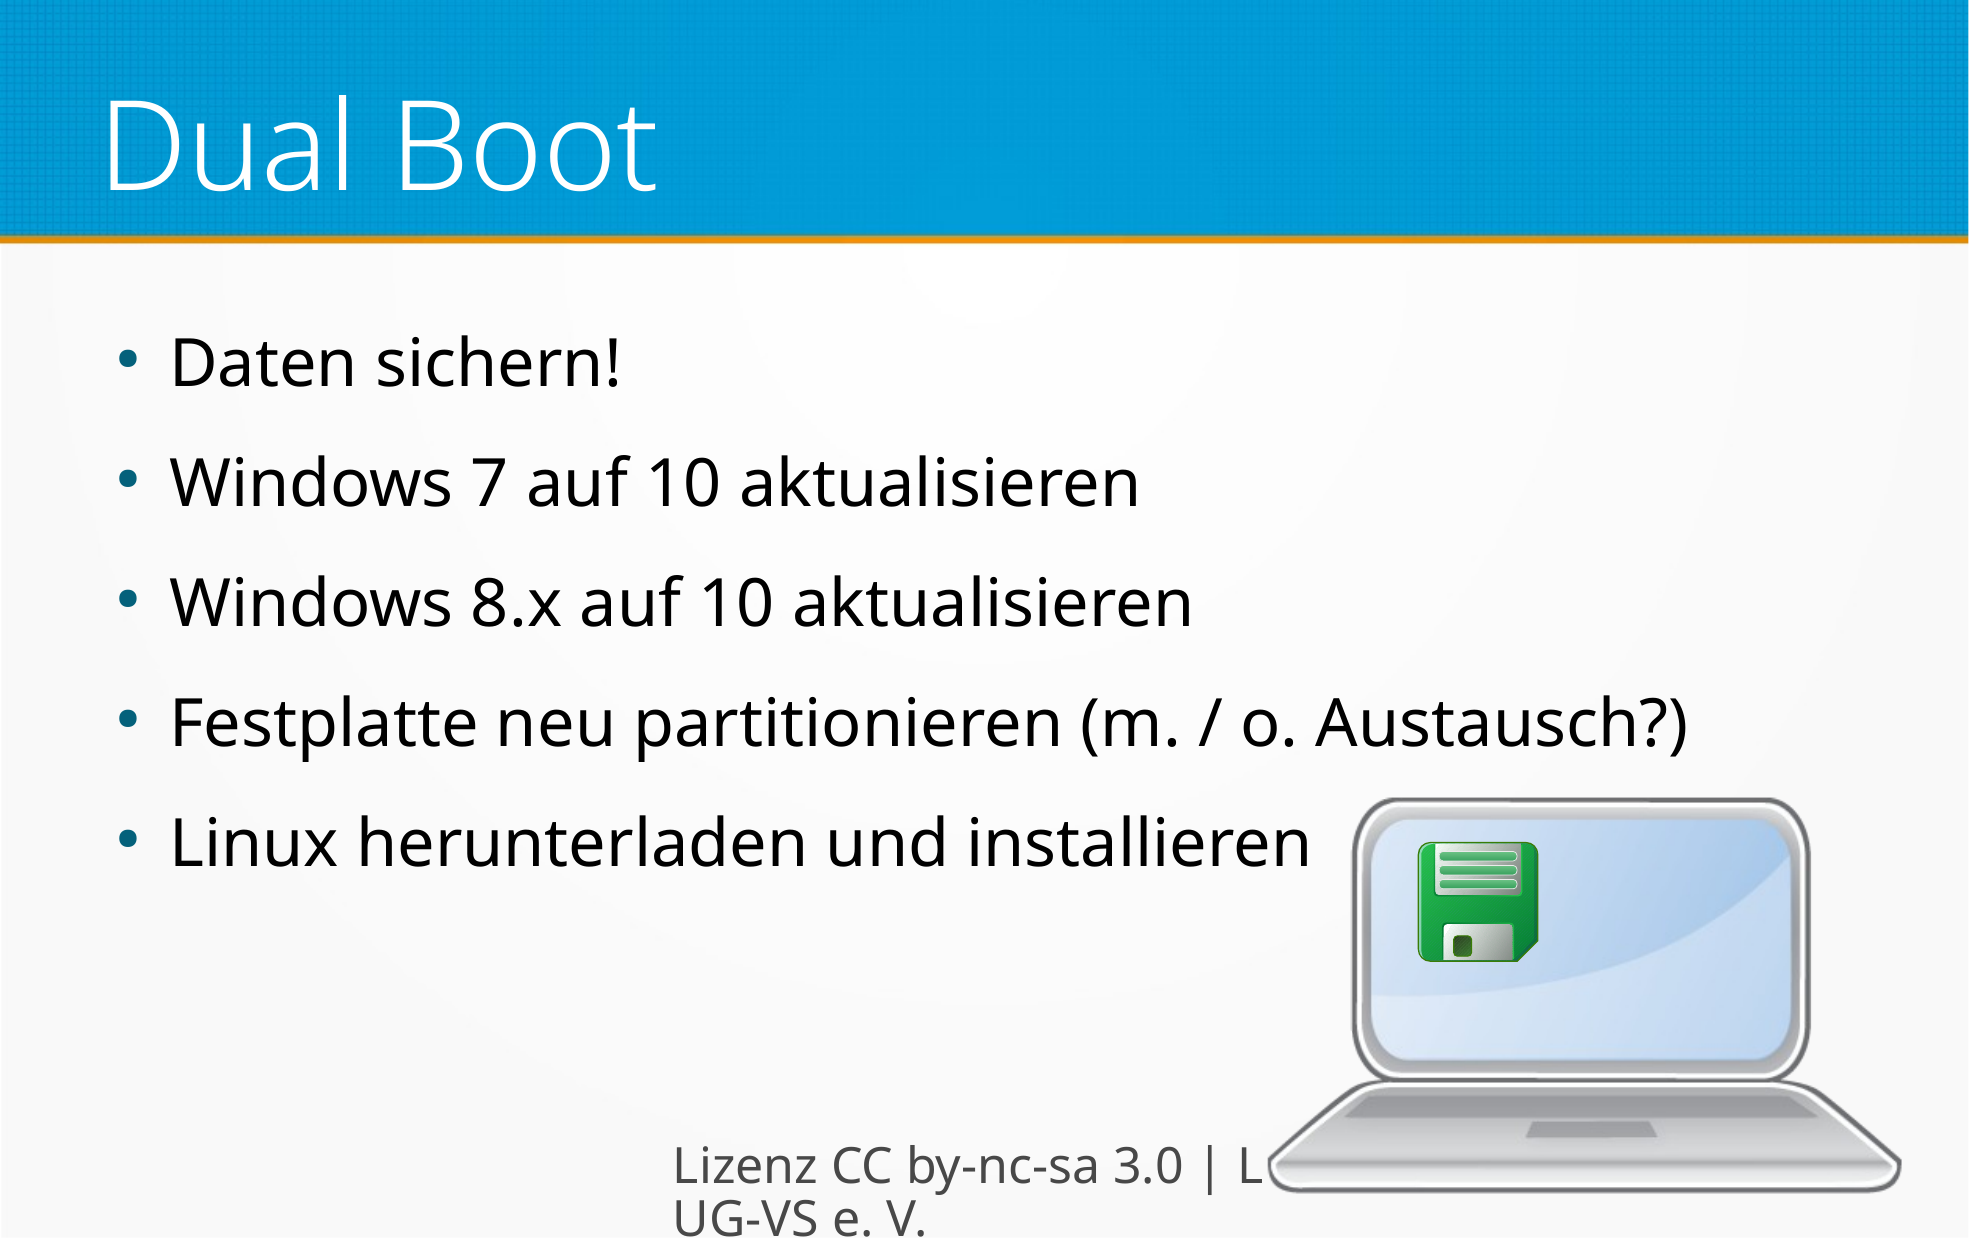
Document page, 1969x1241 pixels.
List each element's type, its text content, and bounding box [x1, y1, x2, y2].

picture [0, 233, 1969, 1241]
list Daten sichern! Windows 7 auf 10 aktualisieren Windows 8.x auf 10 aktualisieren Festplatte neu partitionieren (m. / o. Austausch?) Linux herunterladen und installieren [98, 315, 1861, 1081]
title Dual Boot [98, 19, 1870, 227]
